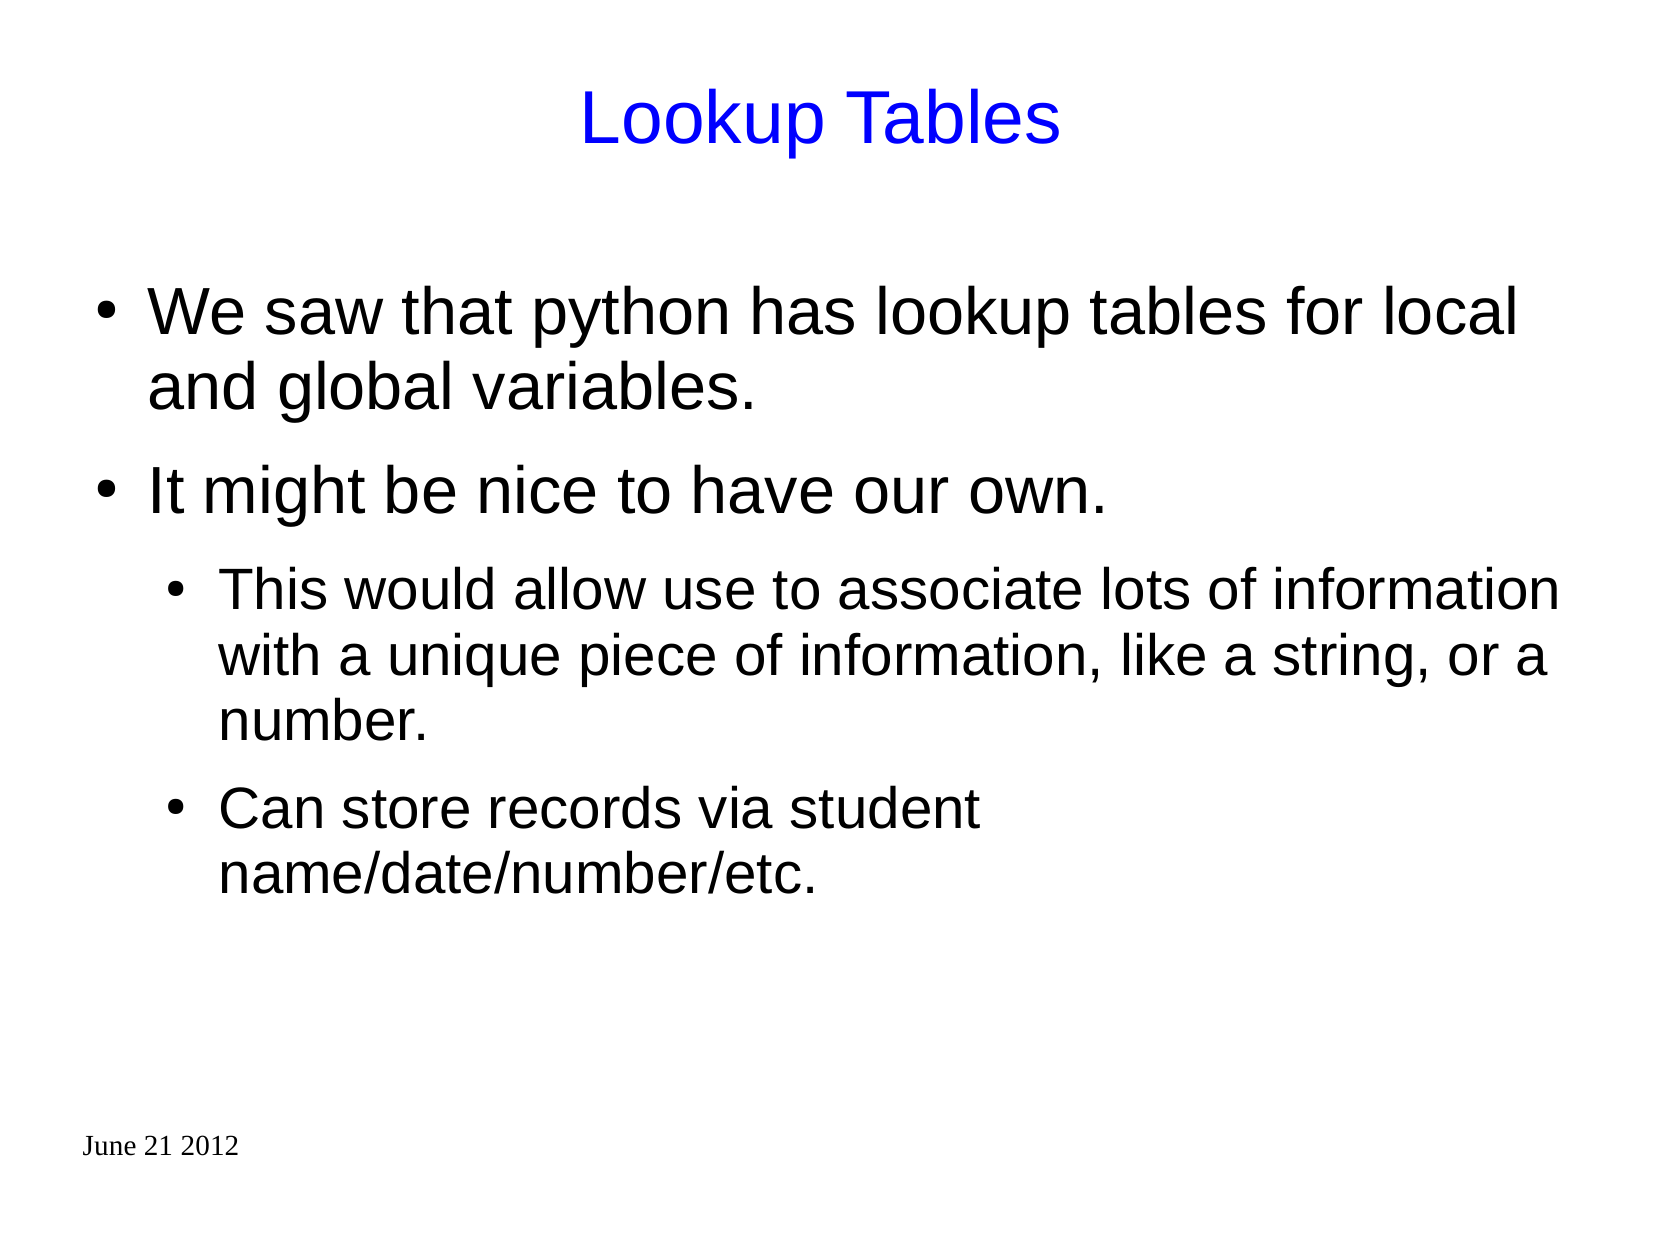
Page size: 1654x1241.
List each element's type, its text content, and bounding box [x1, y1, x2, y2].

title Lookup Tables [76, 58, 1565, 178]
list We saw that python has lookup tables for local and global variables. It might be nice to have our own. This would allow use to associate lots of information with a unique piece of information, like a string, or a number. Can store records via student name/date/number/etc. [76, 274, 1565, 1093]
